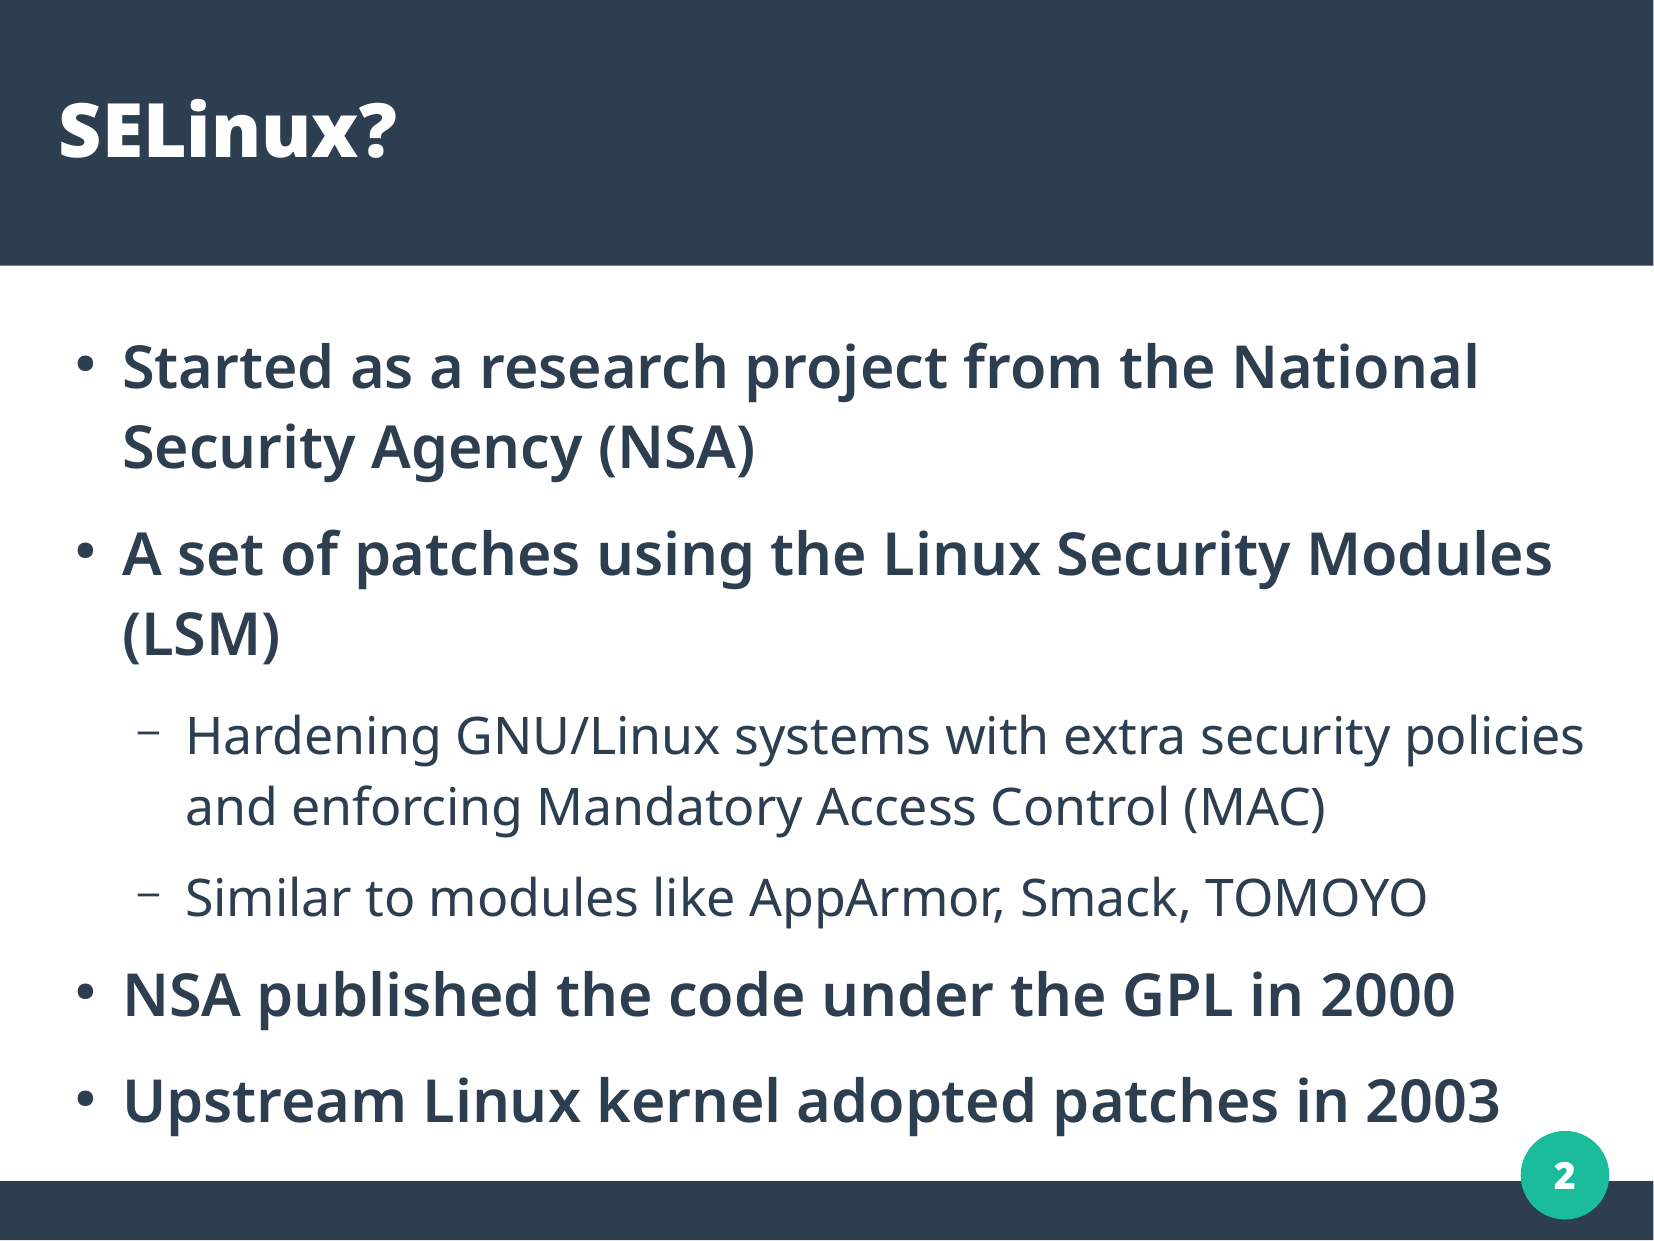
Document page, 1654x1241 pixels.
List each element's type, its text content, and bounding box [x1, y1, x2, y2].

title SELinux? [59, 49, 1595, 207]
list Started as a research project from the National Security Agency (NSA) A set of patches using the Linux Security Modules (LSM) Hardening GNU/Linux systems with extra security policies and enforcing Mandatory Access Control (MAC) Similar to modules like AppArmor, Smack, TOMOYO NSA published the code under the GPL in 2000 Upstream Linux kernel adopted patches in 2003 [59, 324, 1595, 1152]
